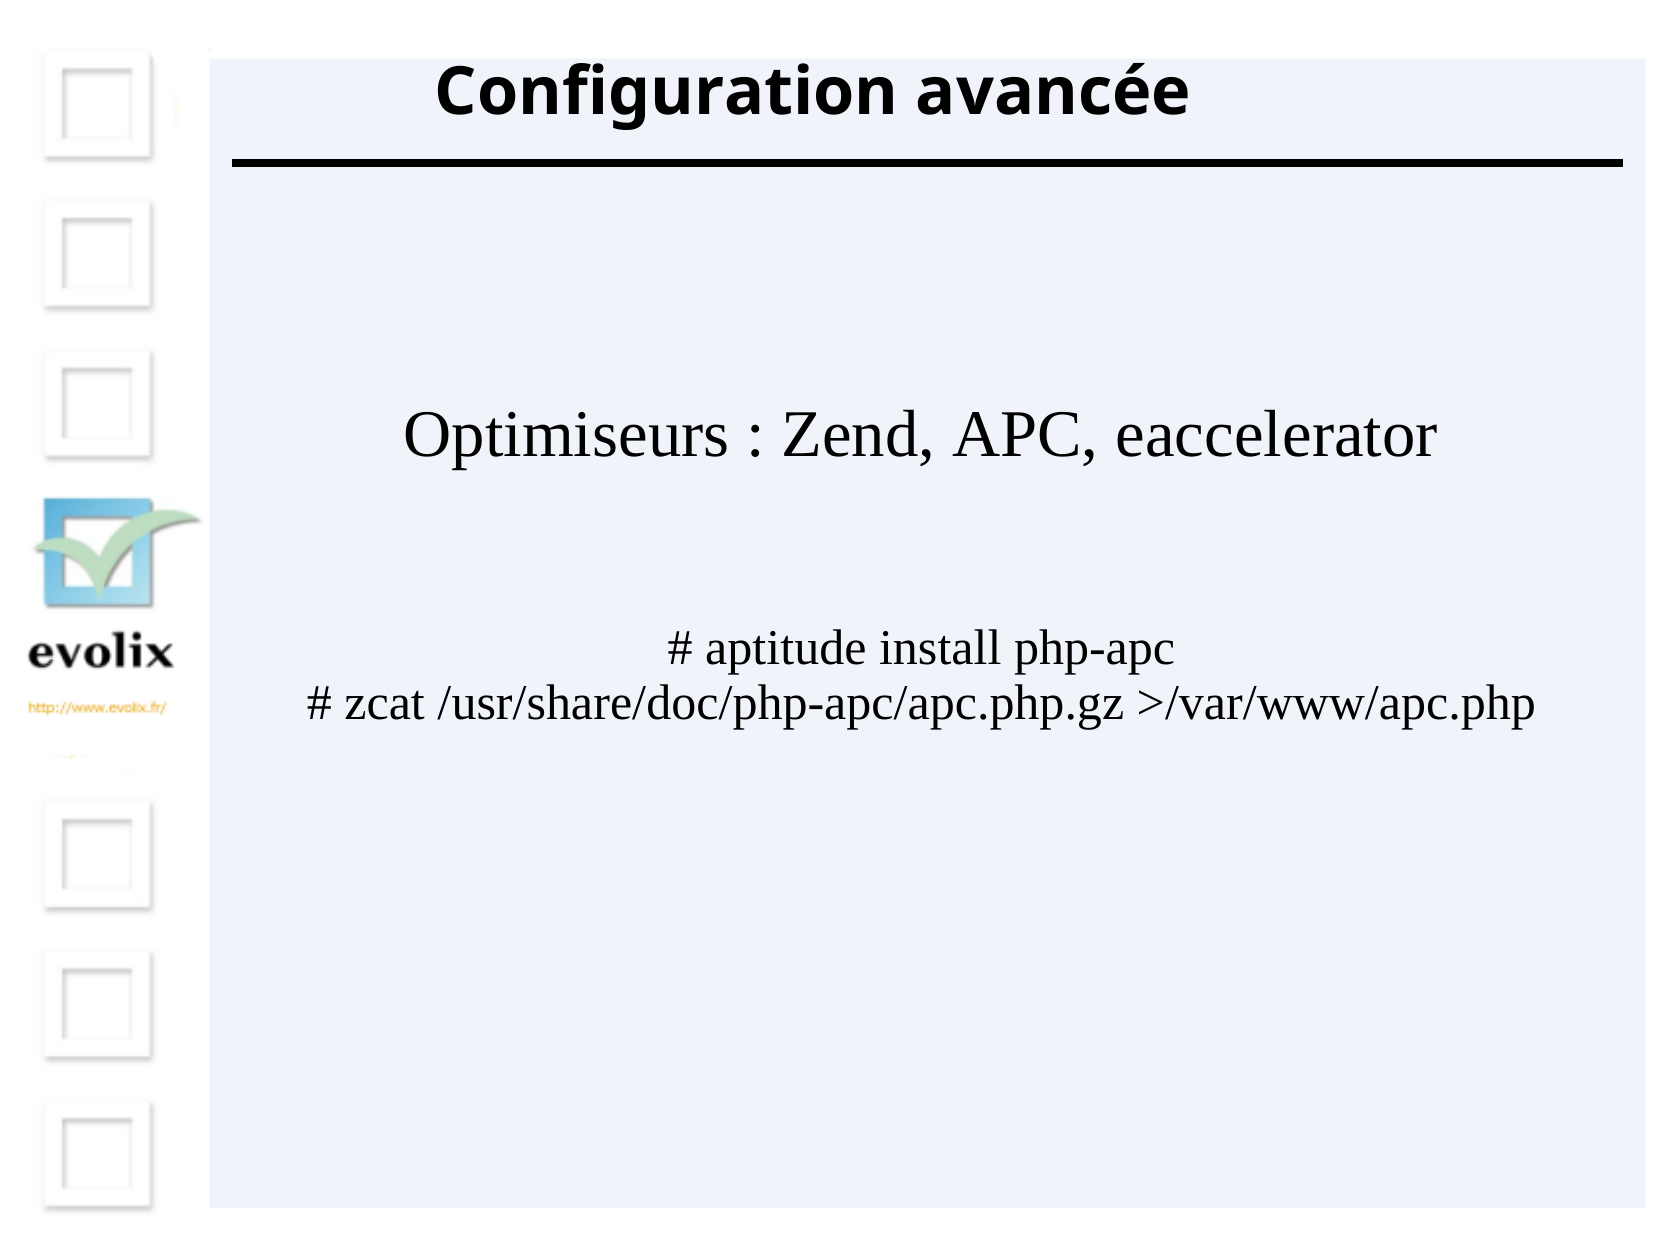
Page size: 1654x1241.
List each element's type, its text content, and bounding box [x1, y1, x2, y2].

picture [0, 49, 1654, 1218]
title Configuration avancée [22, 27, 1604, 151]
subtitle Optimiseurs : Zend, APC, eaccelerator # aptitude install php-apc # zcat /usr/share/doc/php-apc/apc.php.gz >/var/www/apc.php [189, 213, 1654, 1062]
